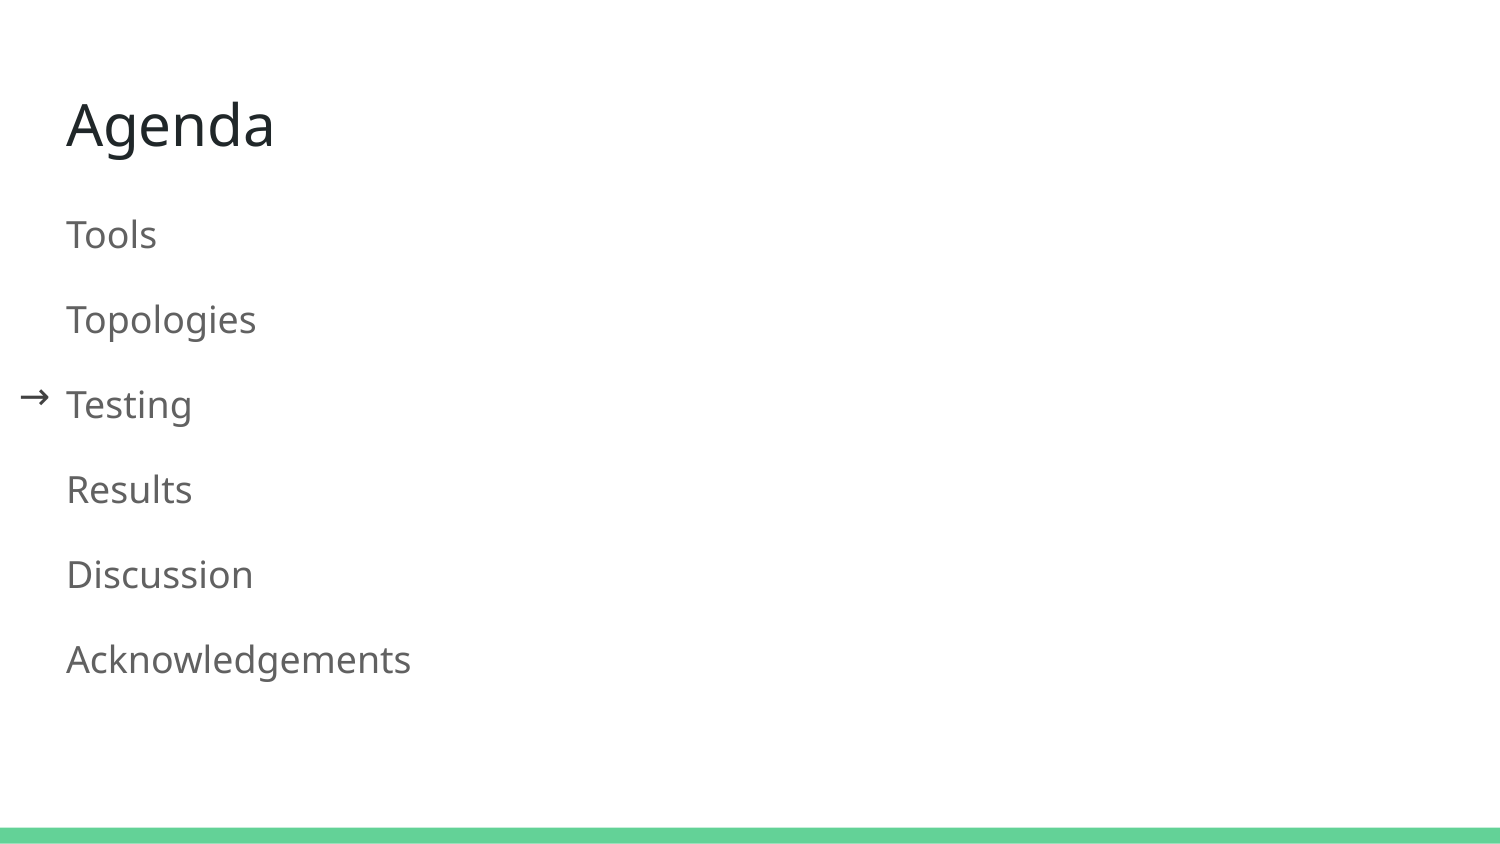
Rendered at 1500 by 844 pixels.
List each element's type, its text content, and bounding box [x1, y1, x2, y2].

text_box → [0, 357, 66, 427]
list Tools Topologies Testing Results Discussion Acknowledgements [51, 189, 1449, 750]
title Agenda [51, 72, 1449, 167]
